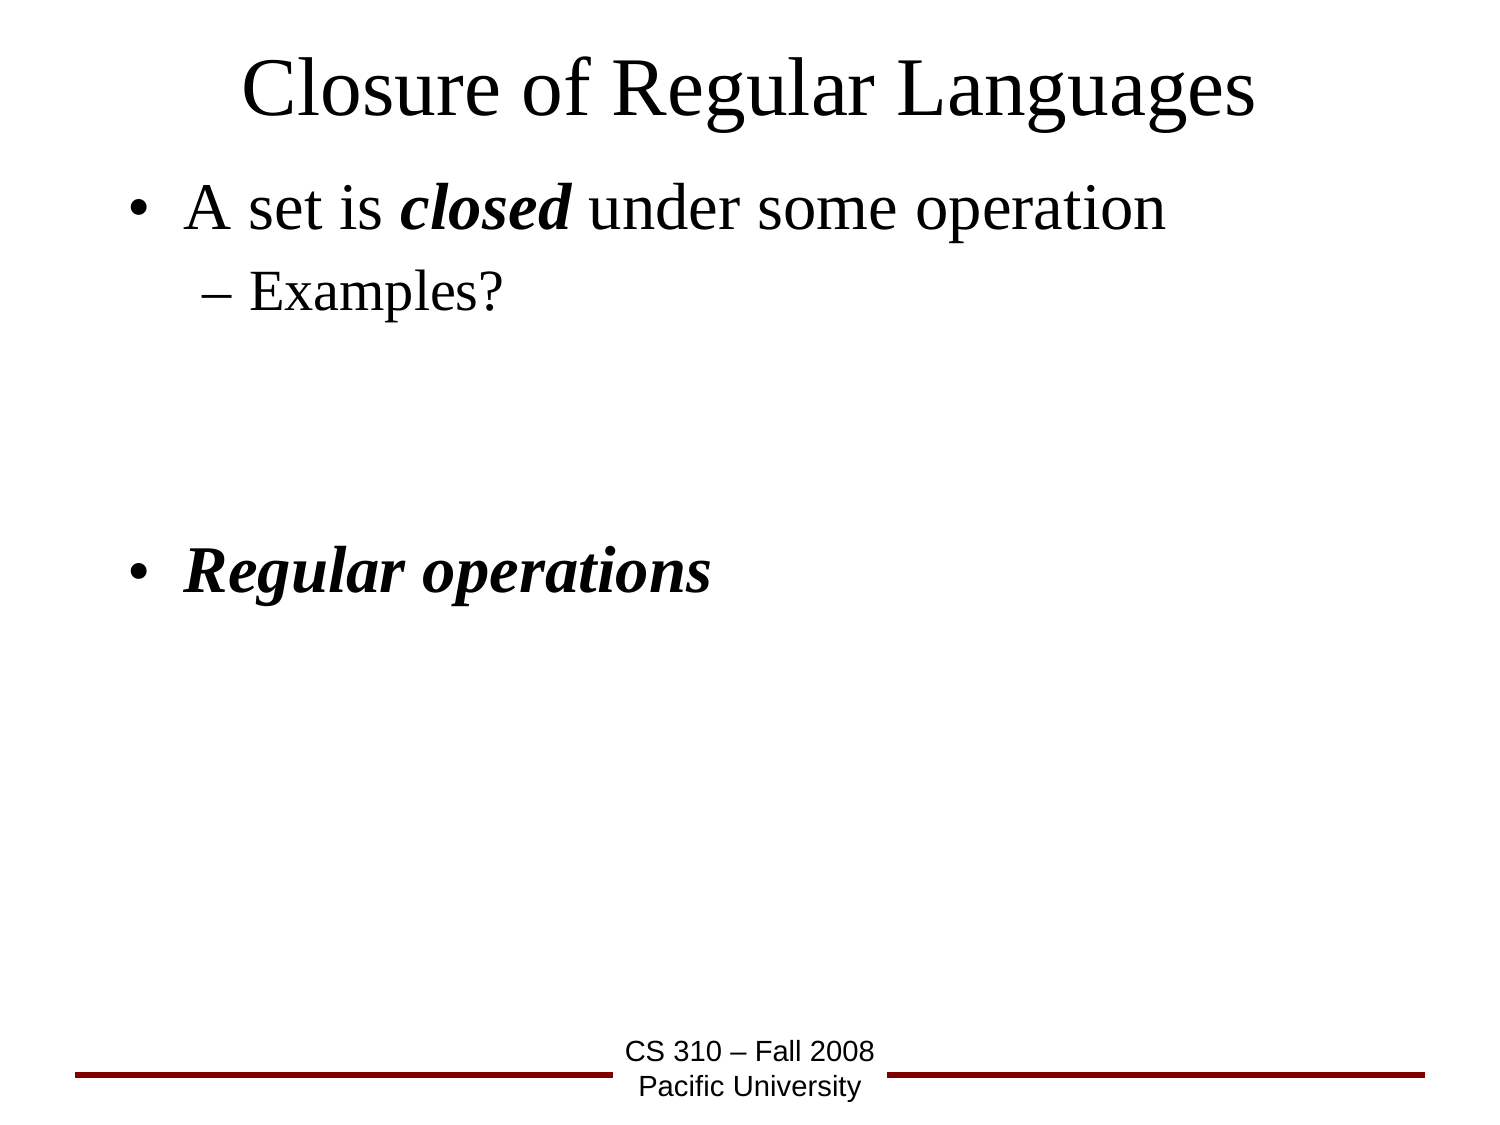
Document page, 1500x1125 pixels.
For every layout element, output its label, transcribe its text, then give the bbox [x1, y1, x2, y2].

list A set is closed under some operation Examples? Regular operations [112, 162, 1388, 936]
title Closure of Regular Languages [112, 0, 1388, 162]
